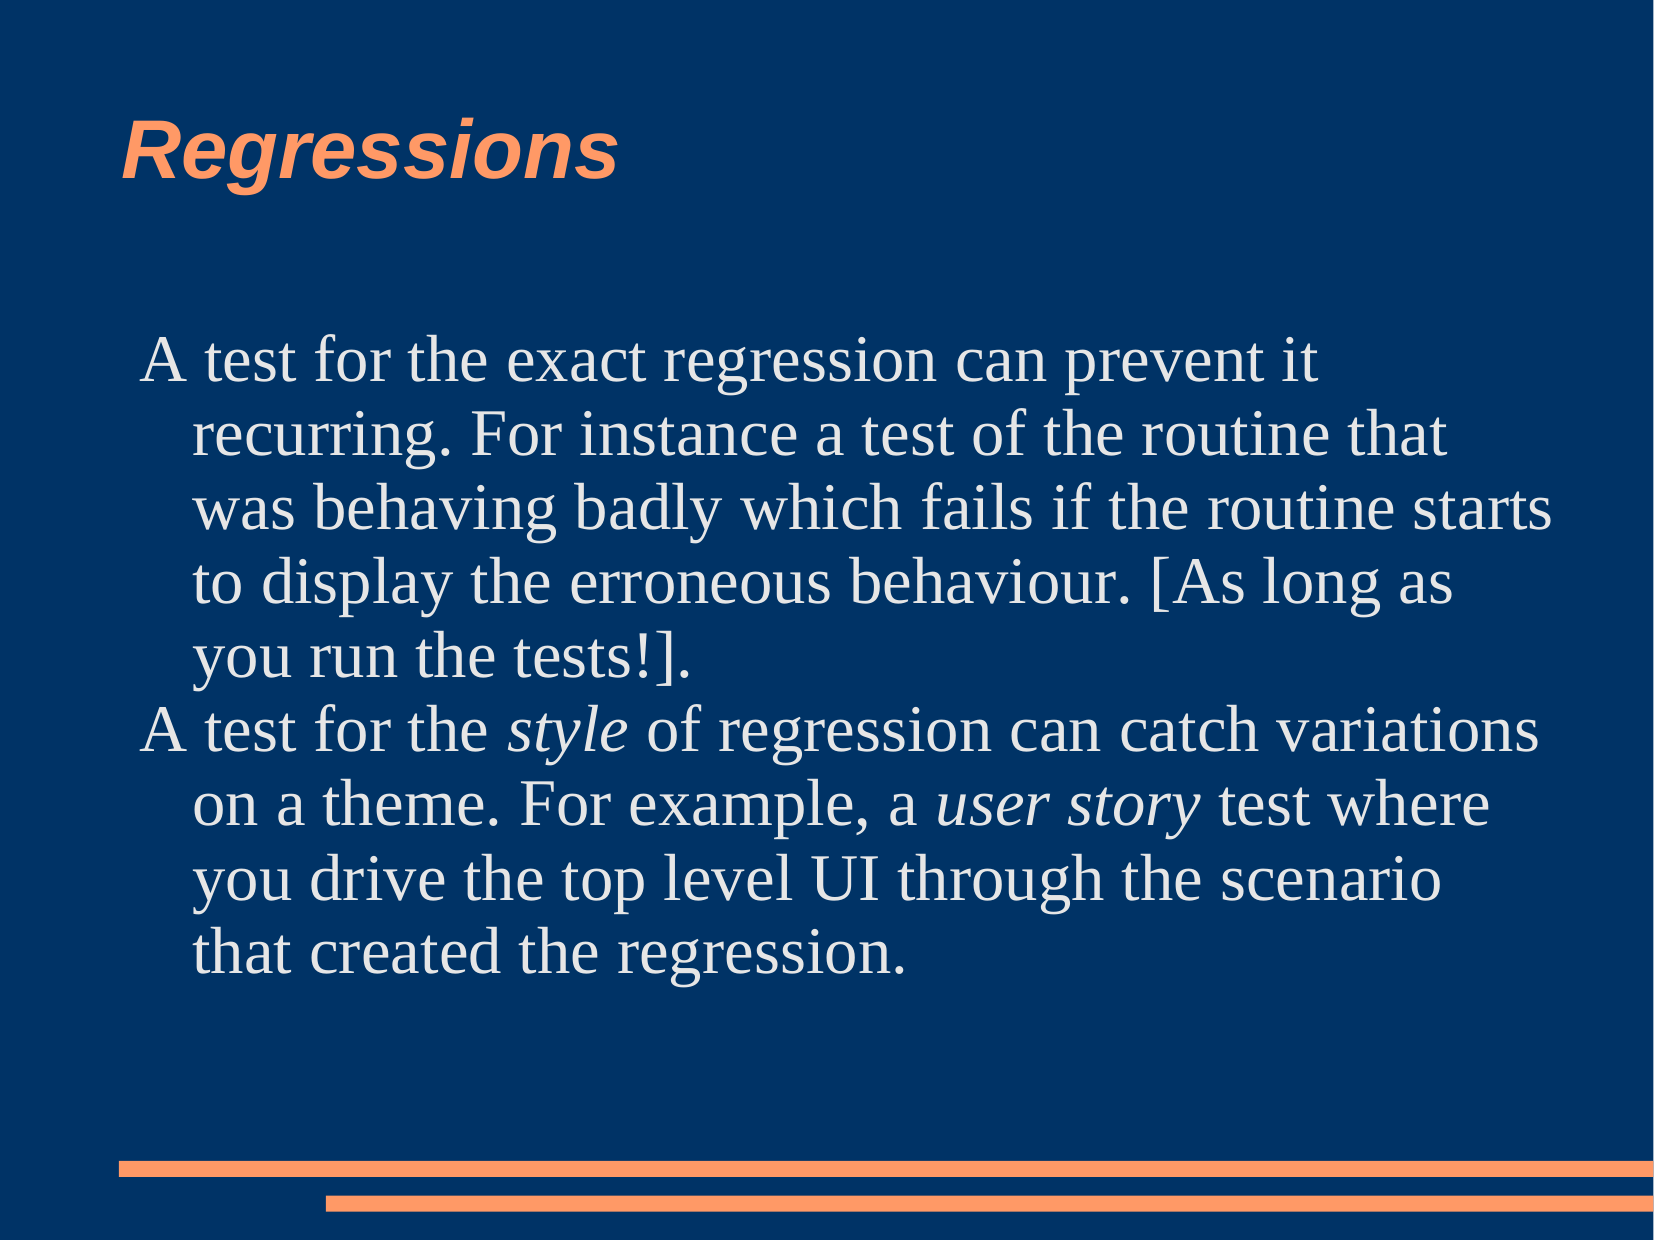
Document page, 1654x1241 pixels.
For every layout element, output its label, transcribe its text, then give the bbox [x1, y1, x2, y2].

list A test for the exact regression can prevent it recurring. For instance a test of the routine that was behaving badly which fails if the routine starts to display the erroneous behaviour. [As long as you run the tests!]. A test for the style of regression can catch variations on a theme. For example, a user story test where you drive the top level UI through the scenario that created the regression. [121, 322, 1561, 1118]
title Regressions [121, 53, 1534, 247]
